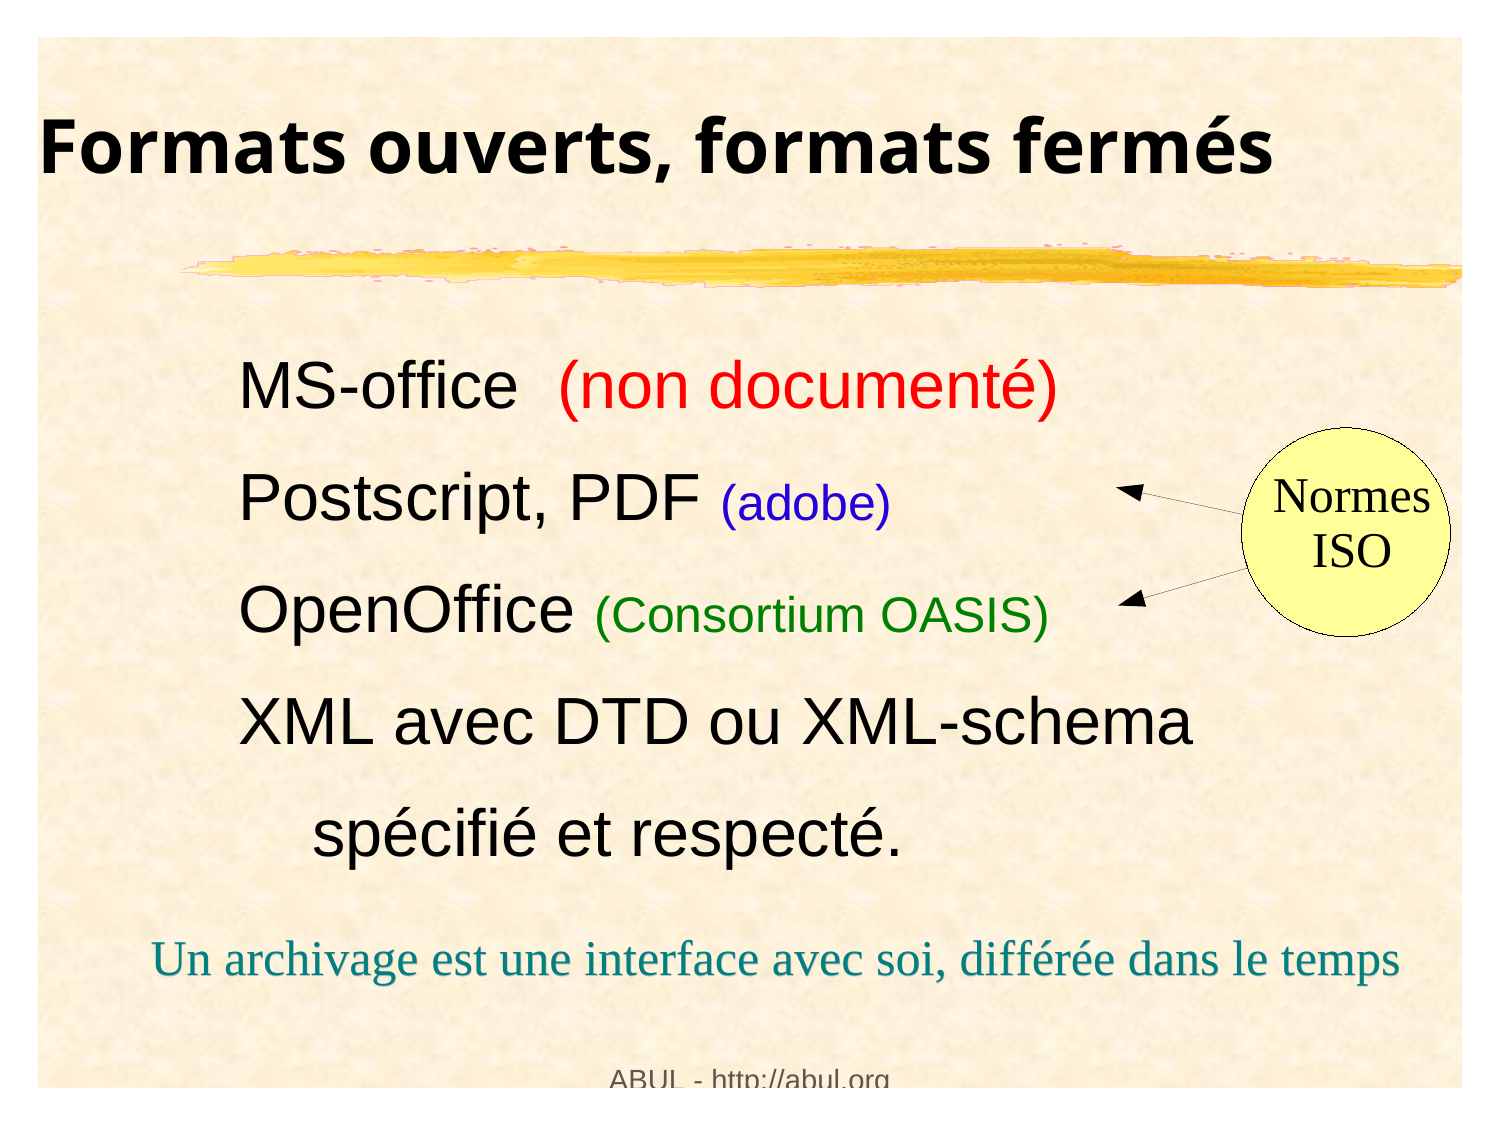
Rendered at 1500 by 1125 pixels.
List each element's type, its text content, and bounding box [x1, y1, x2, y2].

text_box [1283, 616, 1409, 637]
title Formats ouverts, formats fermés [37, 37, 1500, 251]
picture [716, 1076, 723, 1088]
picture [878, 1076, 886, 1088]
picture [748, 1076, 755, 1088]
picture [614, 1073, 621, 1082]
text_box Normes ISO [1260, 467, 1444, 616]
picture [788, 1082, 795, 1088]
picture [612, 1084, 624, 1088]
text_box [1264, 427, 1428, 467]
picture [633, 1081, 643, 1088]
picture [852, 1076, 860, 1088]
picture [732, 1076, 737, 1088]
text_box MS-office (non documenté) Postscript, PDF (adobe) OpenOffice (Consortium OASIS) XML avec DTD ou XML-schema spécifié et respecté. [220, 310, 1463, 892]
picture [37, 251, 1463, 1088]
text_box [1241, 472, 1260, 592]
text_box Un archivage est une interface avec soi, différée dans le temps [150, 931, 1463, 1001]
picture [806, 1076, 813, 1088]
text_box [1444, 496, 1451, 569]
picture [633, 1072, 642, 1078]
